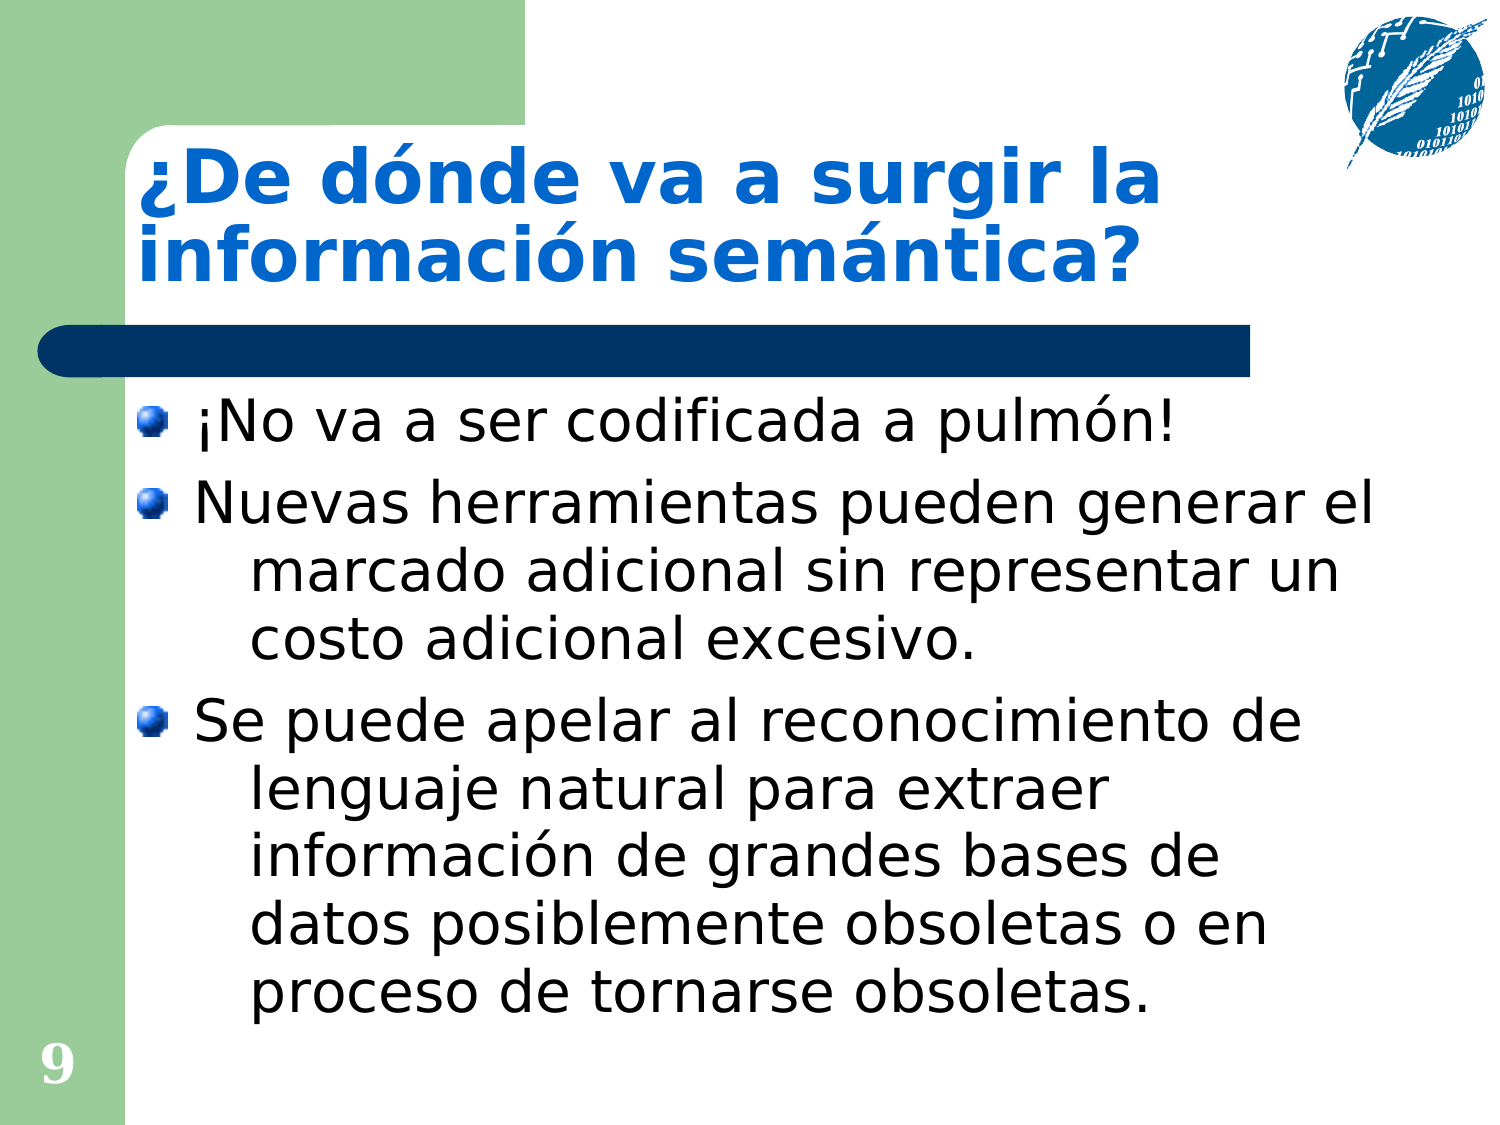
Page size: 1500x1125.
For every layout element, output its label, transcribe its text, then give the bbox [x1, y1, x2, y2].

picture [1433, 139, 1440, 147]
picture [1436, 127, 1450, 136]
picture [1416, 140, 1425, 149]
list ¡No va a ser codificada a pulmón! Nuevas herramientas pueden generar el marcado adicional sin representar un costo adicional excesivo. Se puede apelar al reconocimiento de lenguaje natural para extraer información de grandes bases de datos posiblemente obsoletas o en proceso de tornarse obsoletas. [137, 387, 1400, 1045]
title ¿De dónde va a surgir la información semántica? [136, 135, 1414, 302]
picture [1341, 15, 1487, 172]
picture [1427, 138, 1431, 148]
